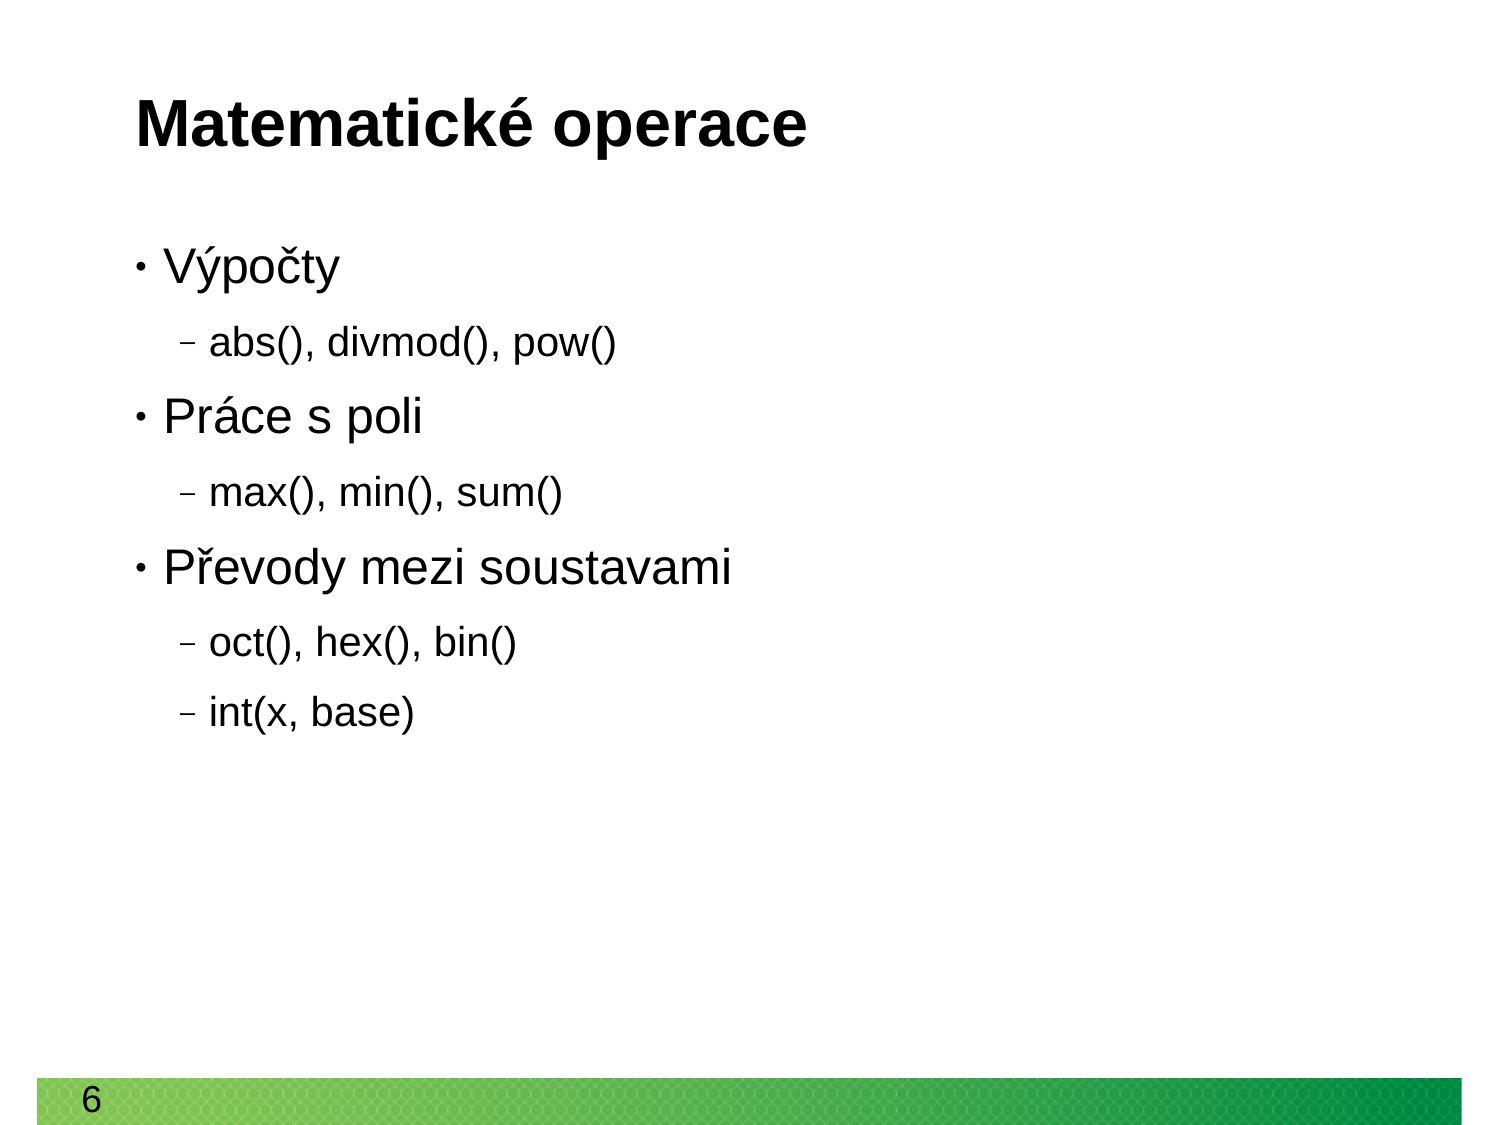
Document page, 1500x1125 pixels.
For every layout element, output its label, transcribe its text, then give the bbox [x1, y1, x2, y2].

picture [36, 1078, 1462, 1125]
title Matematické operace [135, 41, 1372, 204]
list Výpočty abs(), divmod(), pow() Práce s poli max(), min(), sum() Převody mezi soustavami oct(), hex(), bin() int(x, base) [135, 238, 1372, 892]
